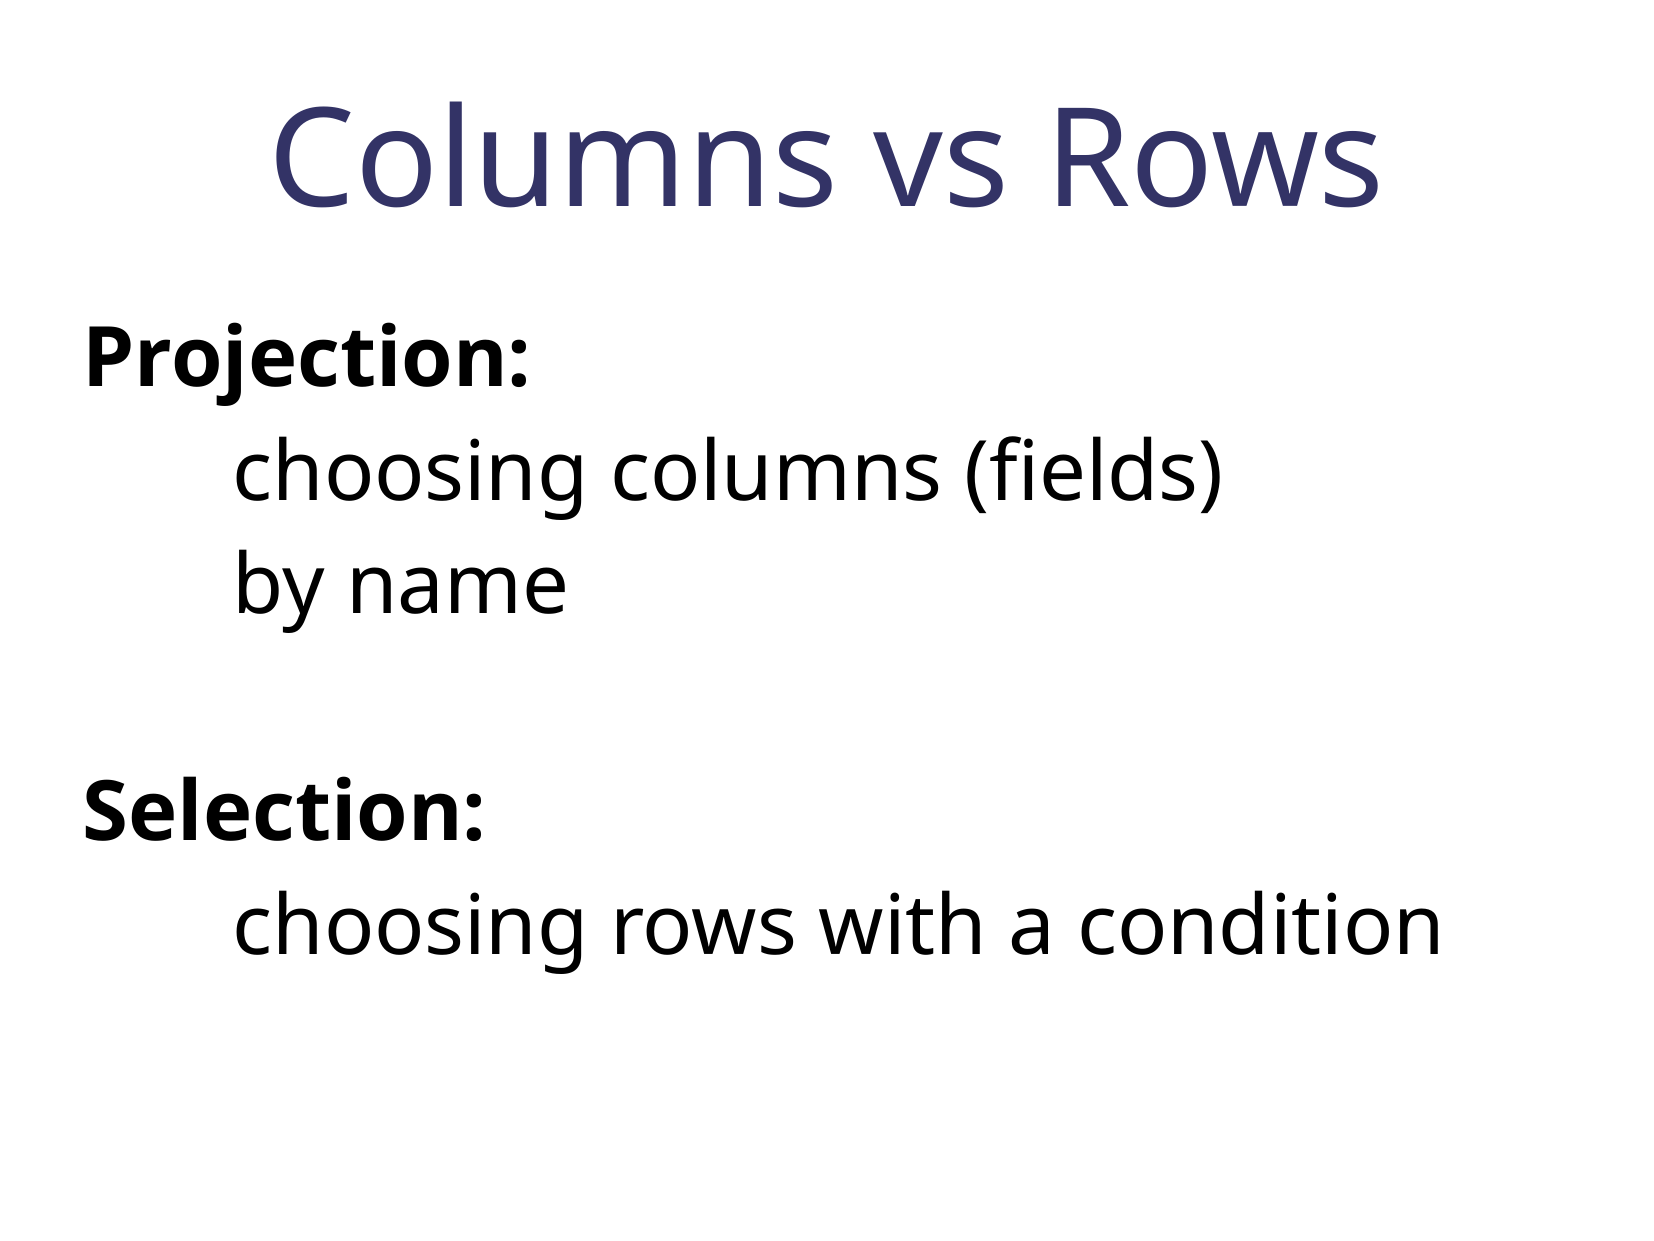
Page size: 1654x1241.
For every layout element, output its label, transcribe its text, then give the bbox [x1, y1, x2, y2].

subtitle Projection: choosing columns (fields) by name Selection: choosing rows with a condition [82, 297, 1571, 975]
title Columns vs Rows [82, 56, 1571, 250]
